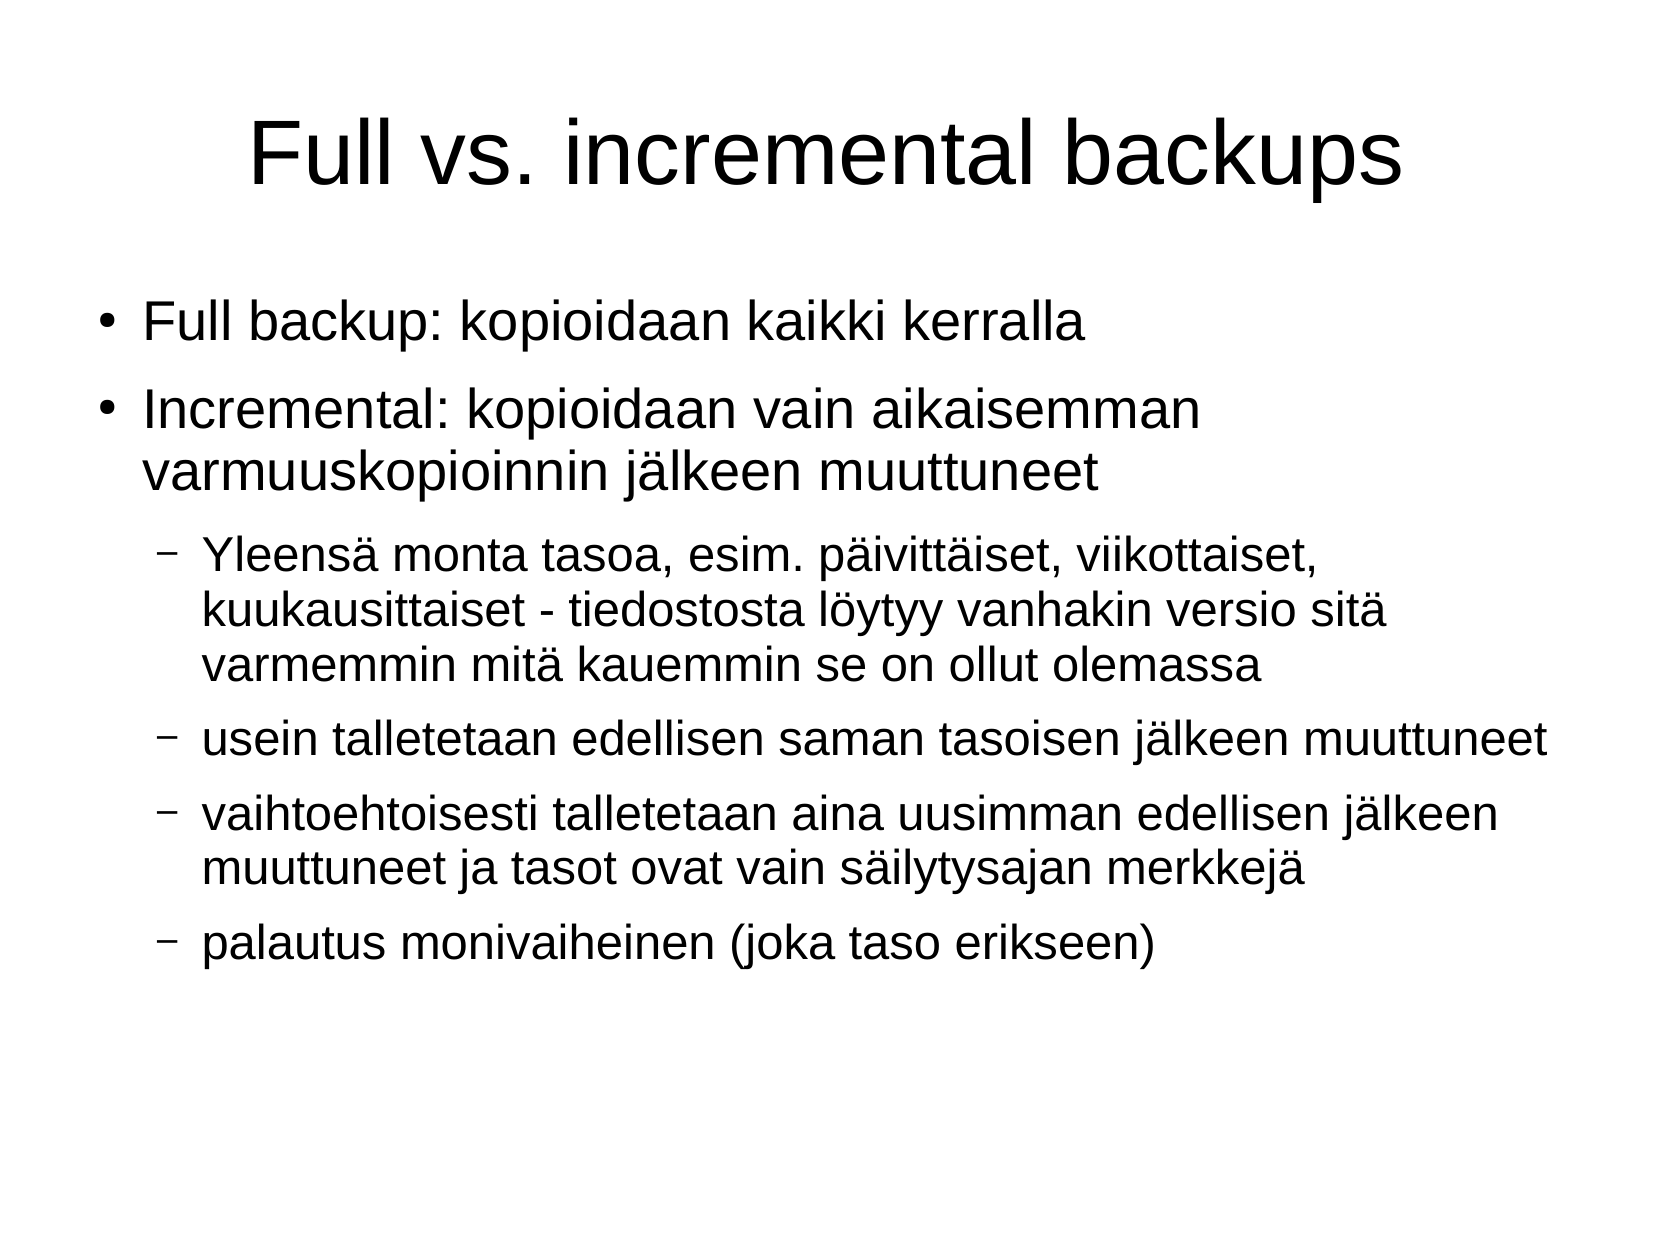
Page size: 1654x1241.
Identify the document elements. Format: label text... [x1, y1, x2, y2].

list Full backup: kopioidaan kaikki kerralla Incremental: kopioidaan vain aikaisemman varmuuskopioinnin jälkeen muuttuneet Yleensä monta tasoa, esim. päivittäiset, viikottaiset, kuukausittaiset - tiedostosta löytyy vanhakin versio sitä varmemmin mitä kauemmin se on ollut olemassa usein talletetaan edellisen saman tasoisen jälkeen muuttuneet vaihtoehtoisesti talletetaan aina uusimman edellisen jälkeen muuttuneet ja tasot ovat vain säilytysajan merkkejä palautus monivaiheinen (joka taso erikseen) [82, 290, 1571, 1010]
title Full vs. incremental backups [82, 49, 1571, 257]
